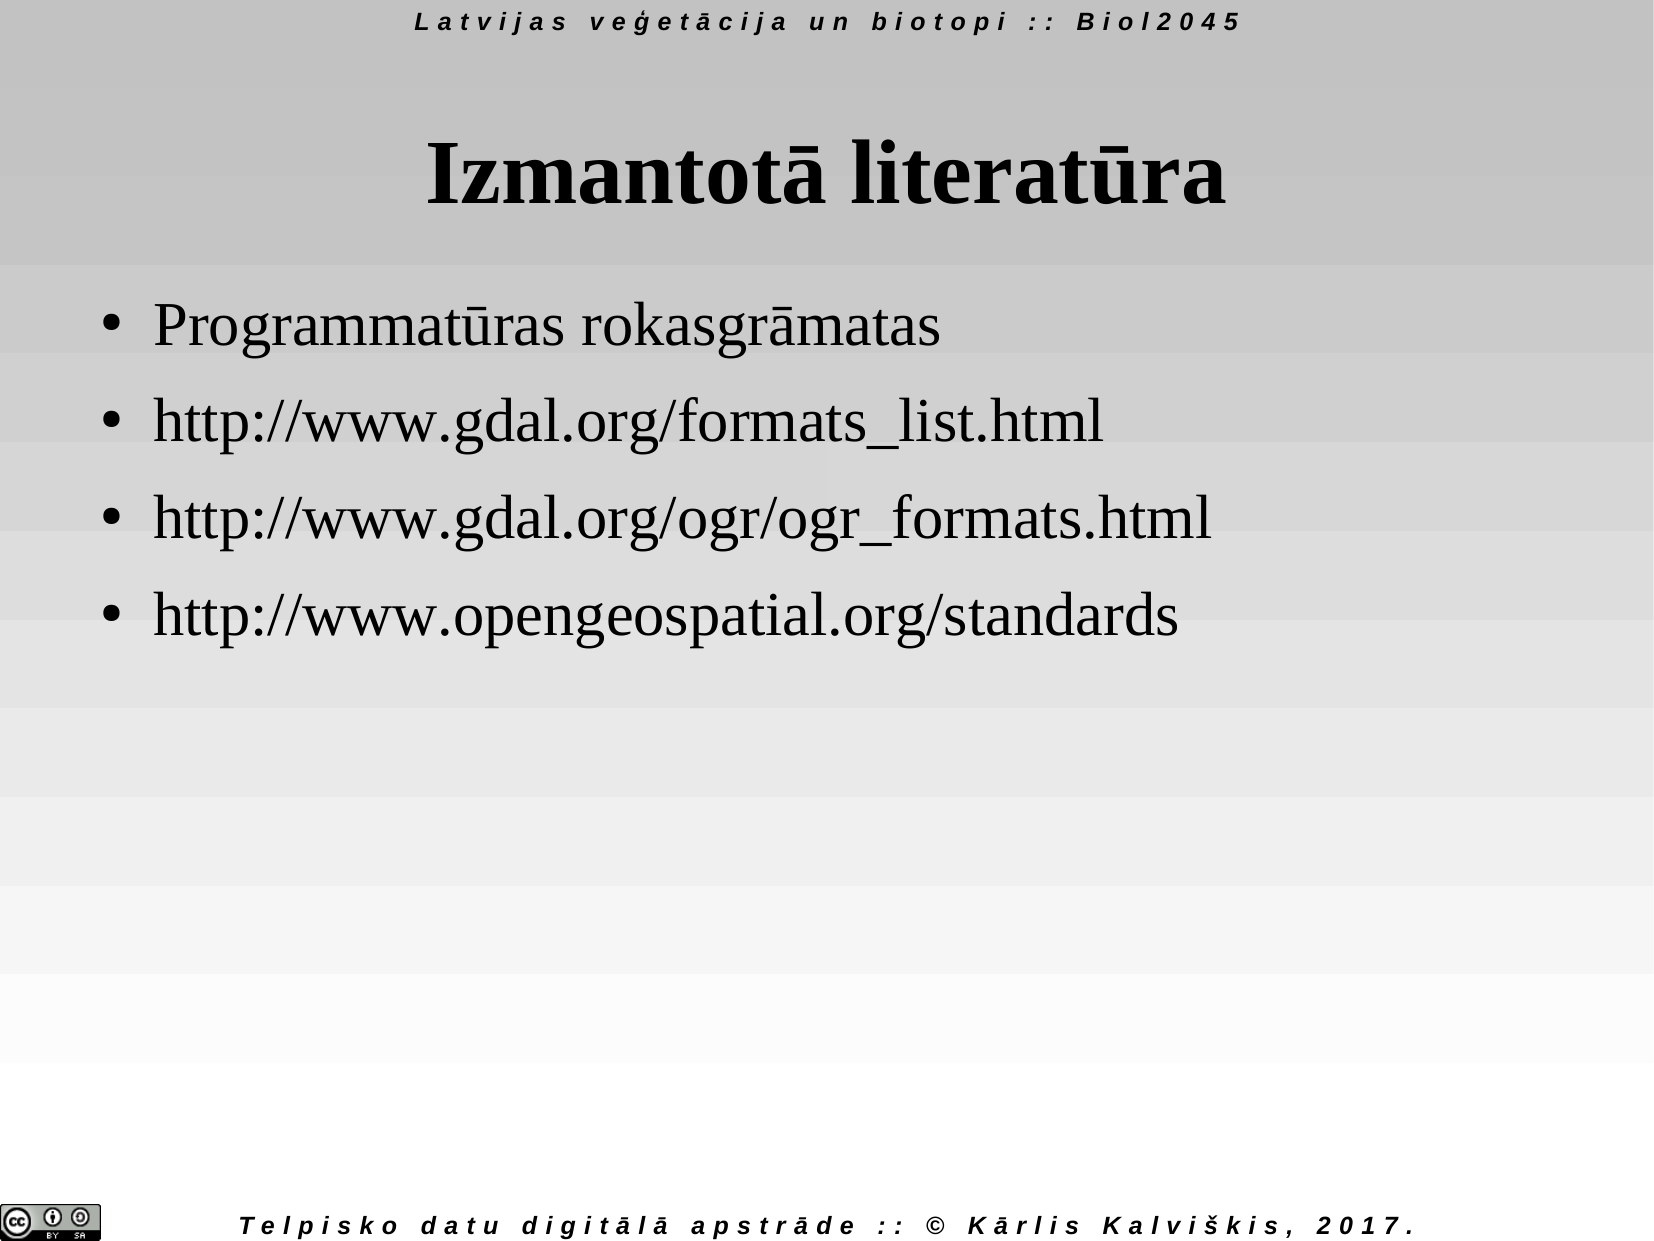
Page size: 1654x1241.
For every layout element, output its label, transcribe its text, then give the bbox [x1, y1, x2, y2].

picture [0, 0, 1654, 1241]
title Izmantotā literatūra [29, 49, 1625, 296]
list Programmatūras rokasgrāmatas http://www.gdal.org/formats_list.html http://www.gdal.org/ogr/ogr_formats.html http://www.opengeospatial.org/standards [82, 289, 1571, 1113]
